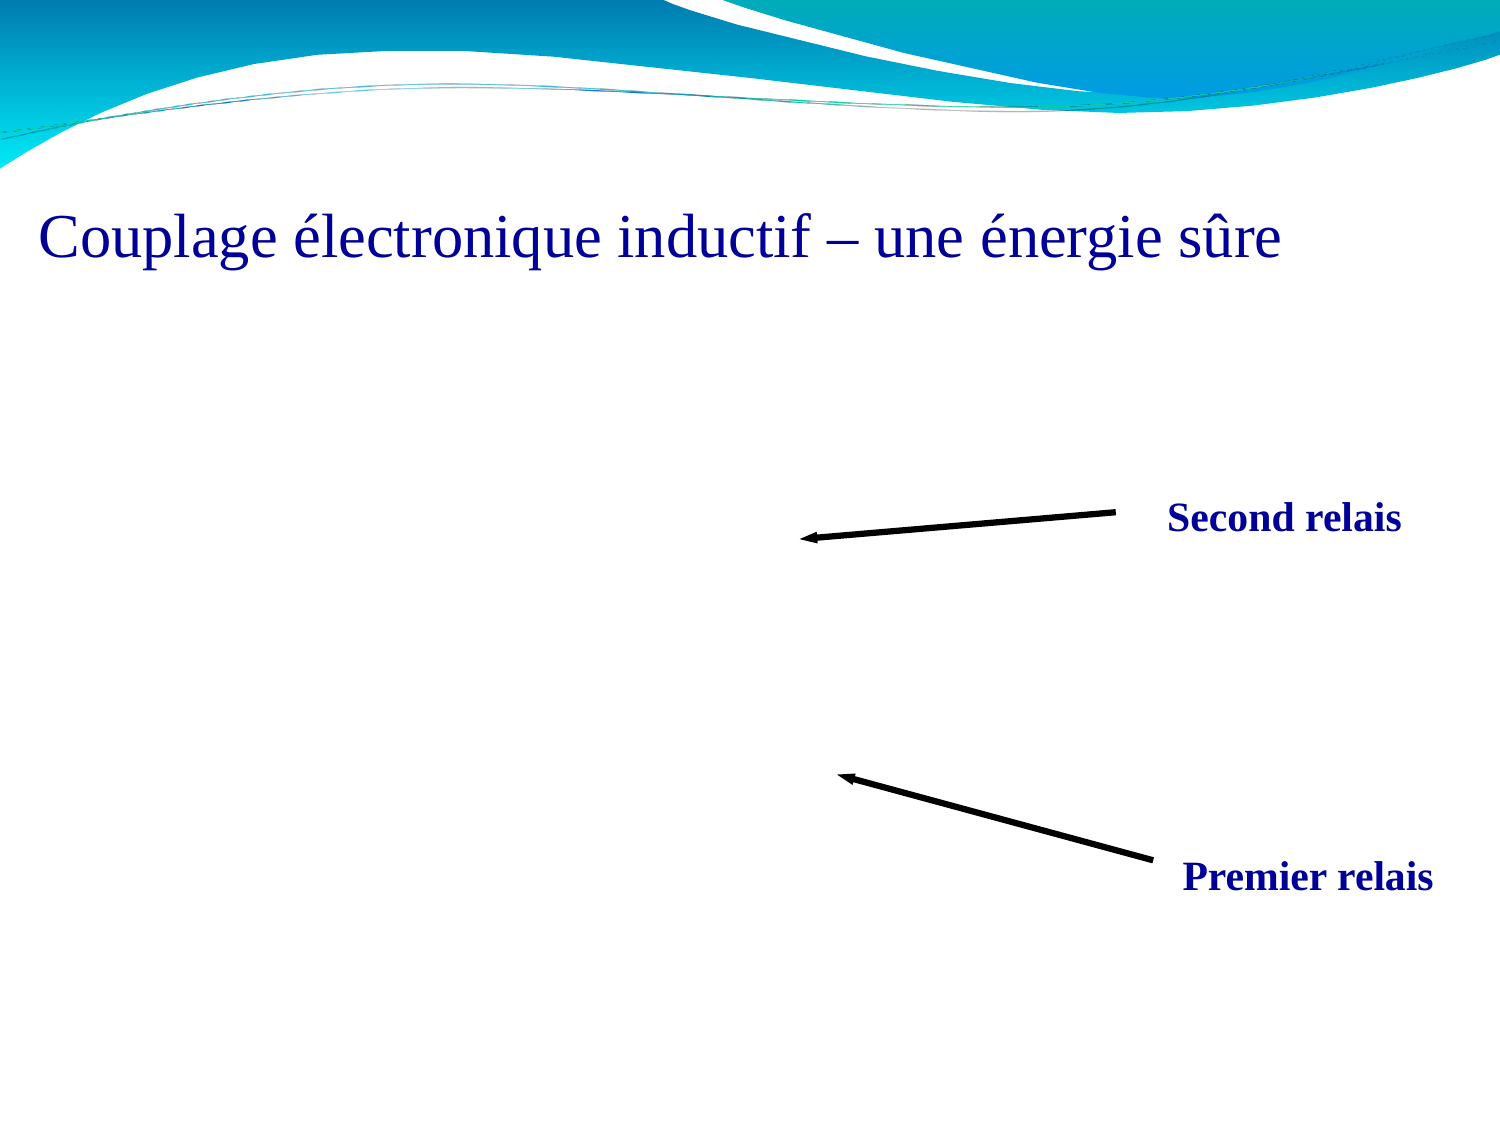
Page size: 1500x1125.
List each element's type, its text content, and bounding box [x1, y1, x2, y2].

picture [210, 337, 1149, 1041]
text_box Couplage électronique inductif – une énergie sûre [23, 187, 1459, 278]
text_box Second relais [1152, 481, 1476, 548]
text_box Premier relais [1167, 840, 1477, 907]
